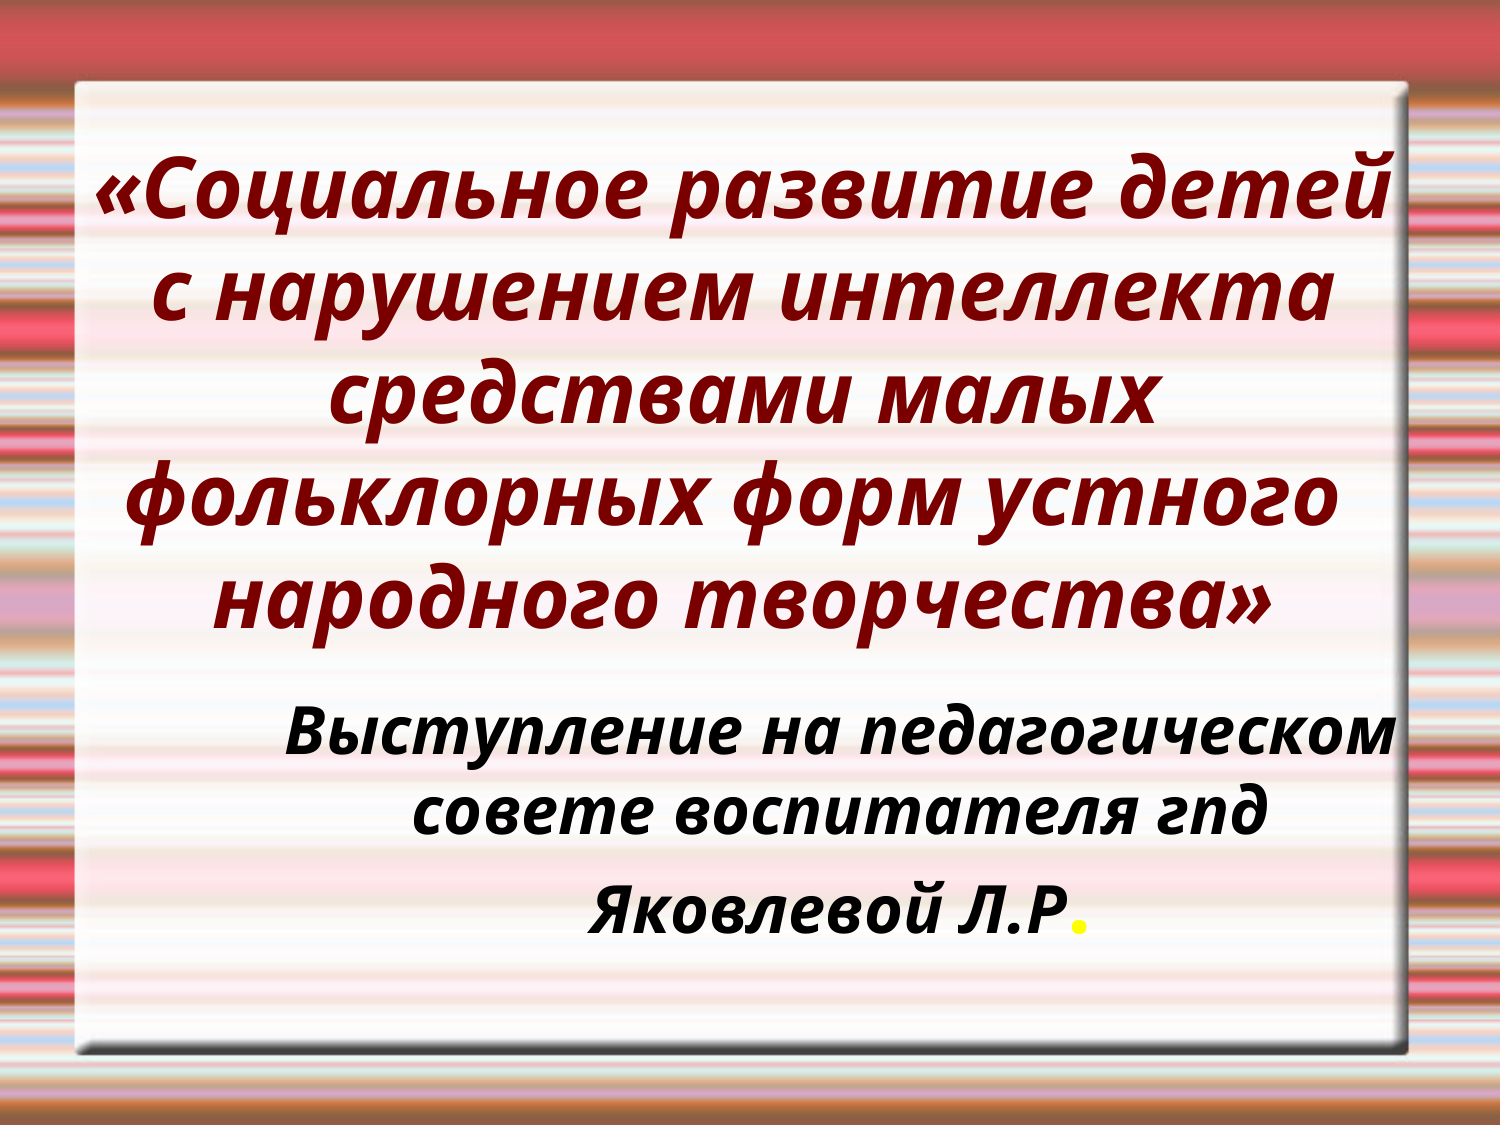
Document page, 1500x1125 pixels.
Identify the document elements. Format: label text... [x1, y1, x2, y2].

subtitle Выступление на педагогическом совете воспитателя гпд Яковлевой Л.Р. [183, 680, 1500, 1125]
title «Социальное развитие детей с нарушением интеллекта средствами малых фольклорных форм устного народного творчества» [69, 125, 1420, 740]
